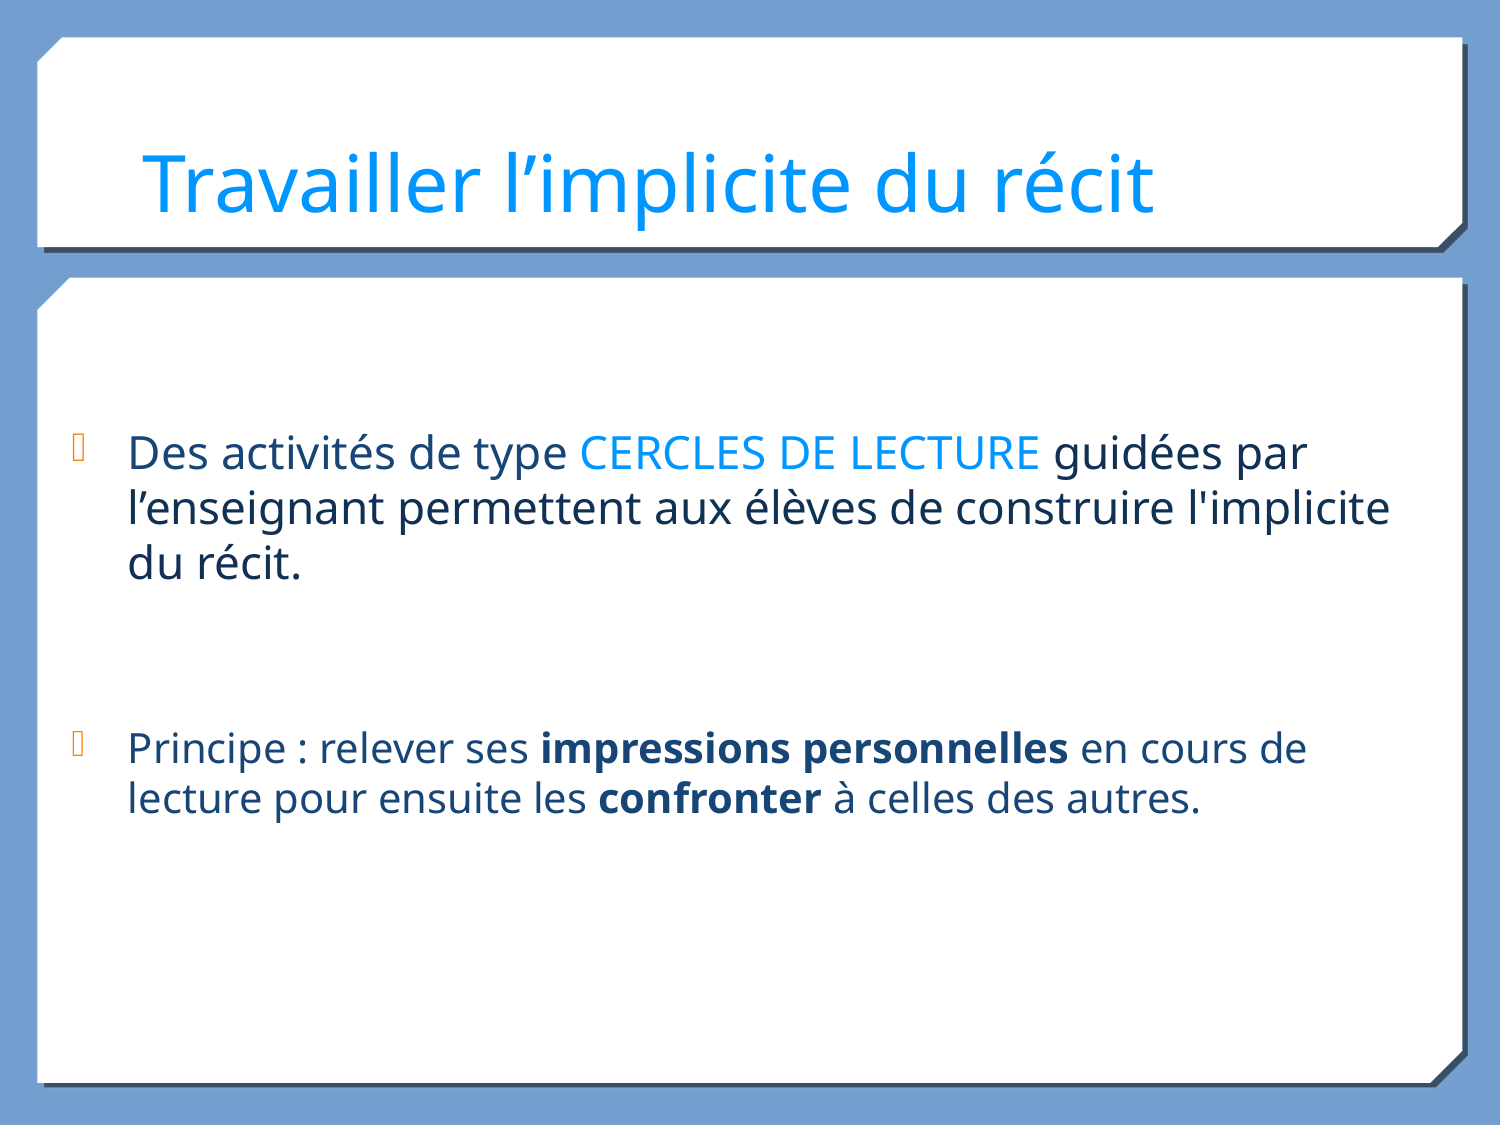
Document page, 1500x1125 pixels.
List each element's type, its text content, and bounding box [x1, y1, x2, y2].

list Des activités de type CERCLES DE LECTURE guidées par l’enseignant permettent aux élèves de construire l'implicite du récit. Principe : relever ses impressions personnelles en cours de lecture pour ensuite les confronter à celles des autres. [56, 319, 1444, 1057]
title Travailler l’implicite du récit [127, 48, 1372, 236]
